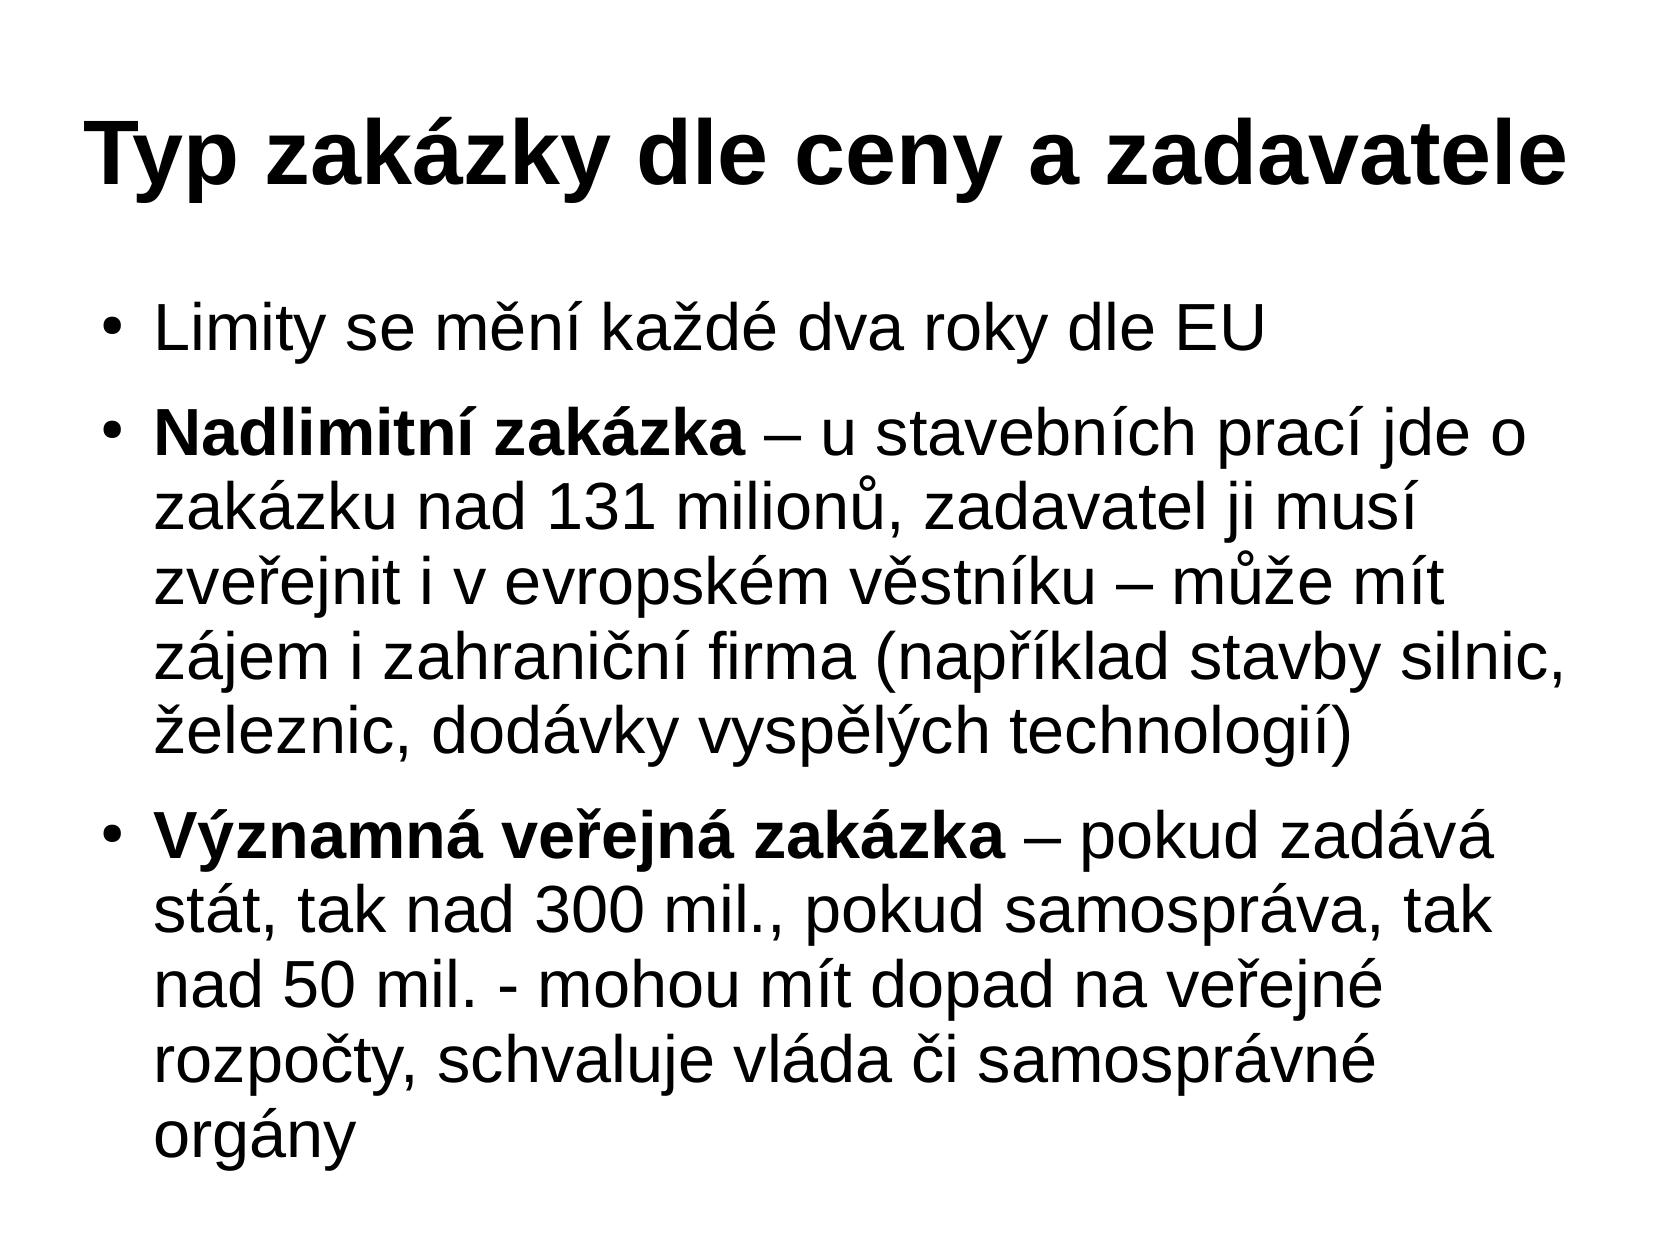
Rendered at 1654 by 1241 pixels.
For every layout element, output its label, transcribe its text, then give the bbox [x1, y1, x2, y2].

title Typ zakázky dle ceny a zadavatele [82, 49, 1571, 257]
list Limity se mění každé dva roky dle EU Nadlimitní zakázka – u stavebních prací jde o zakázku nad 131 milionů, zadavatel ji musí zveřejnit i v evropském věstníku – může mít zájem i zahraniční firma (například stavby silnic, železnic, dodávky vyspělých technologií) Významná veřejná zakázka – pokud zadává stát, tak nad 300 mil., pokud samospráva, tak nad 50 mil. - mohou mít dopad na veřejné rozpočty, schvaluje vláda či samosprávné orgány [82, 290, 1571, 1166]
